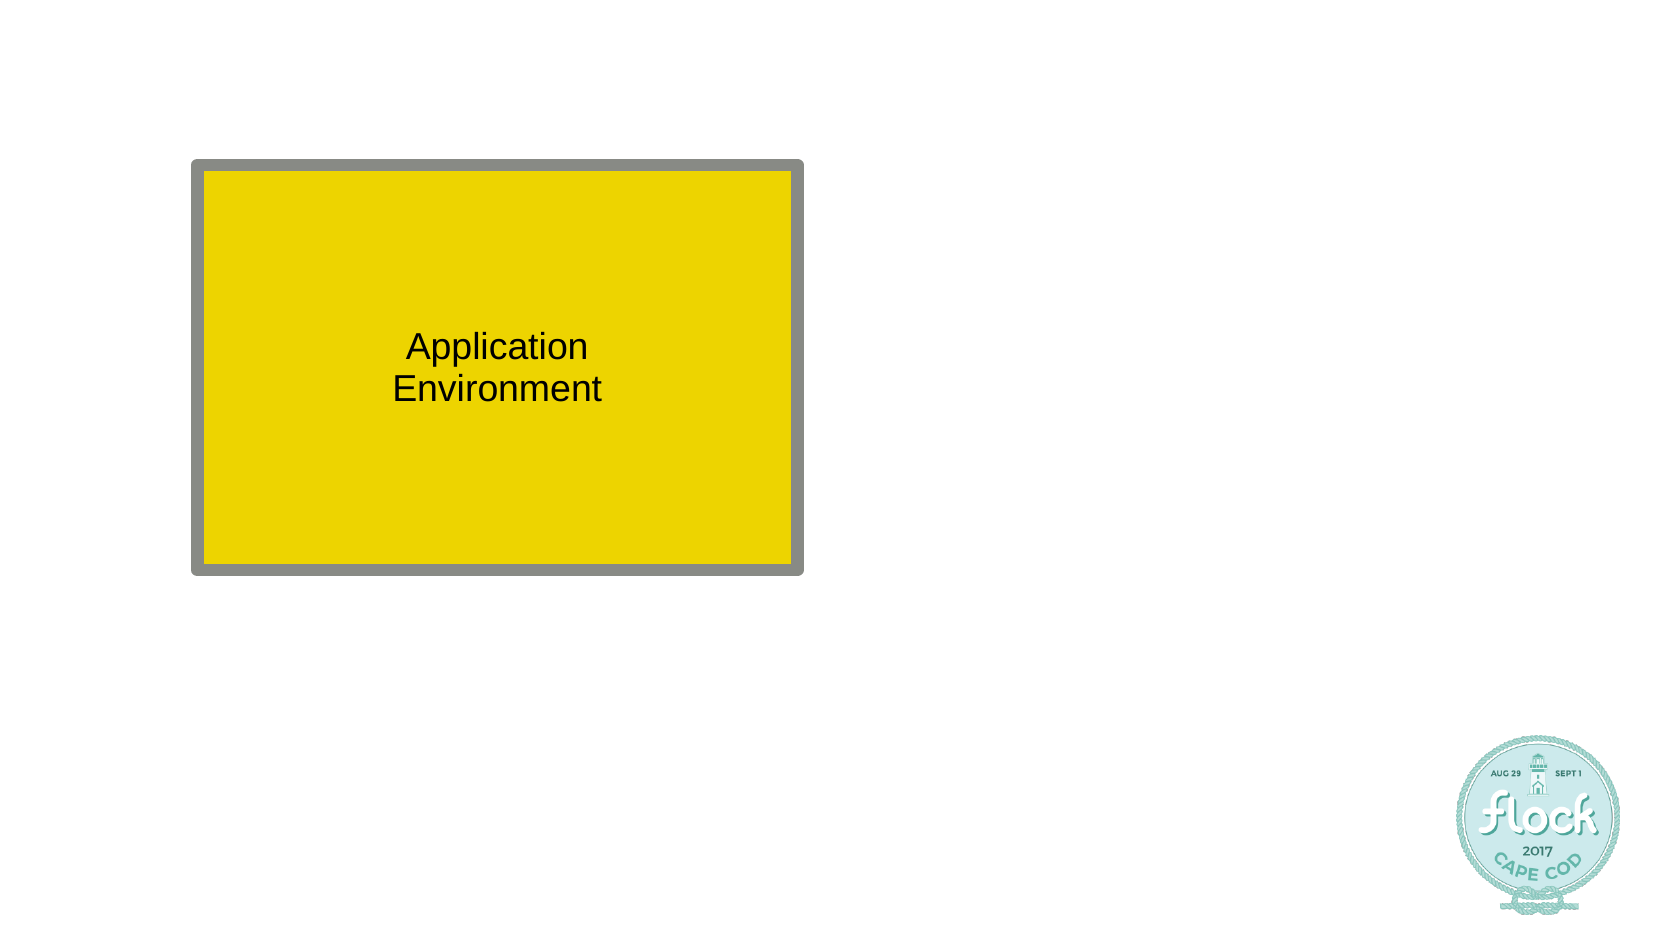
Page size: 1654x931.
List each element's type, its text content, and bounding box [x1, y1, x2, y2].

text_box Application Environment [197, 165, 798, 571]
picture [1456, 735, 1620, 915]
